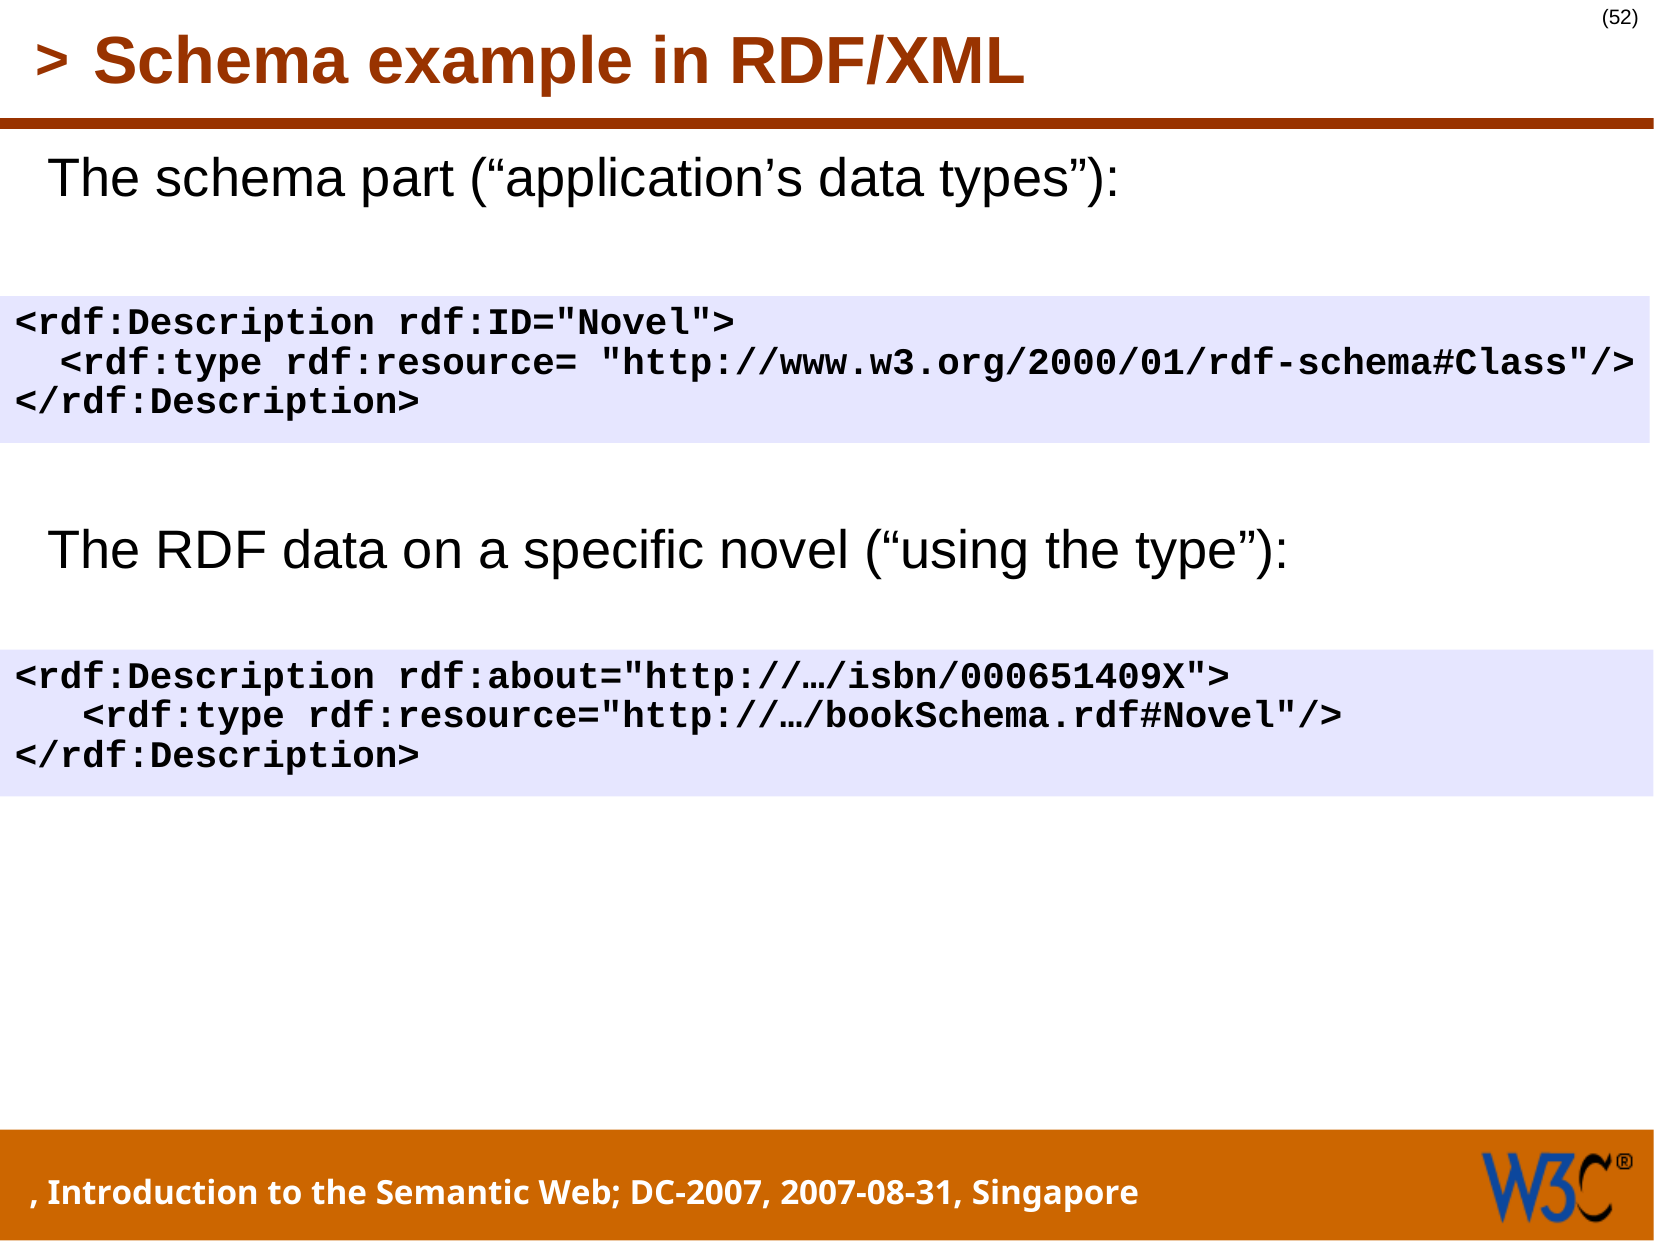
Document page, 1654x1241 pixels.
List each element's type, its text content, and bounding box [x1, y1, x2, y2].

title Schema example in RDF/XML [93, 0, 1493, 119]
list The RDF data on a specific novel (“using the type”): [29, 519, 1624, 609]
list The schema part (“application’s data types”): [29, 147, 1624, 237]
text_box <rdf:Description rdf:ID="Novel"> <rdf:type rdf:resource= "http://www.w3.org/2000/01/rdf-schema#Class"/> </rdf:Description> [0, 296, 1650, 443]
picture [1477, 1149, 1639, 1228]
text_box <rdf:Description rdf:about="http://…/isbn/000651409X"> <rdf:type rdf:resource="http://…/bookSchema.rdf#Novel"/> </rdf:Description> [0, 649, 1654, 797]
